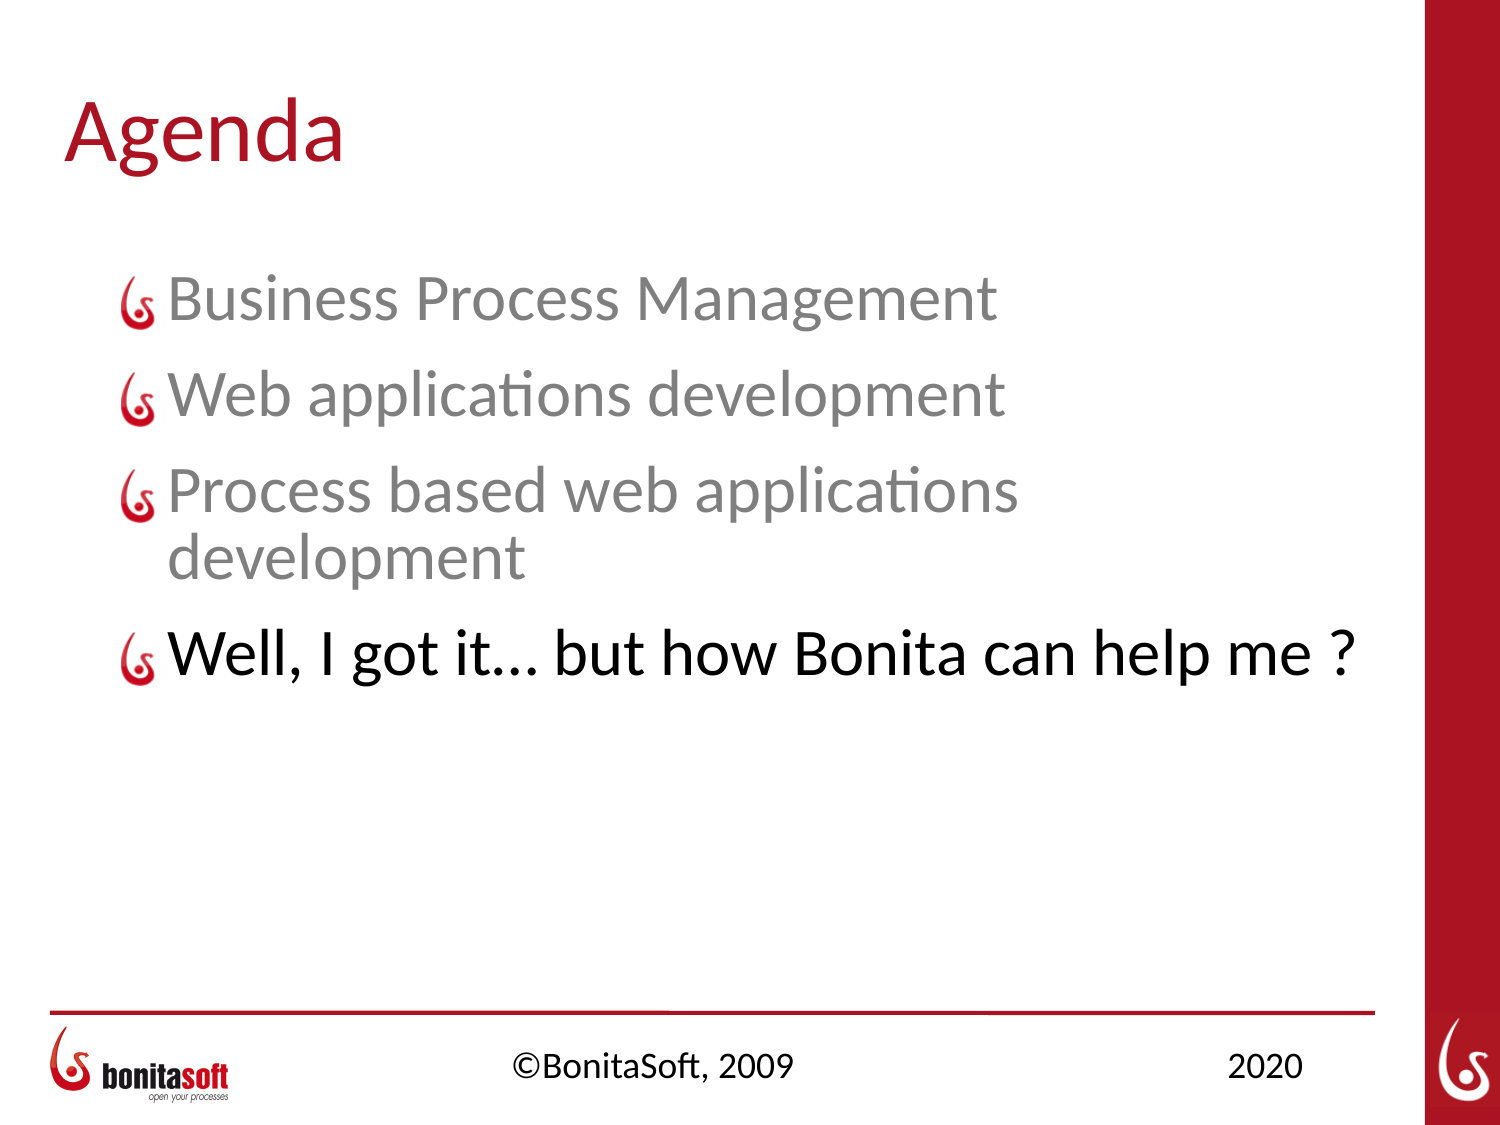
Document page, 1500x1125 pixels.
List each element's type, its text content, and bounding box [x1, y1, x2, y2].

title Agenda [50, 45, 1375, 233]
slide_number <numéro><numéro> [1212, 1042, 1375, 1103]
list Business Process Management Web applications development Process based web applications development Well, I got it… but how Bonita can help me ? [50, 262, 1375, 1005]
footer ©BonitaSoft, 2009 [487, 1042, 1175, 1103]
picture [50, 1026, 228, 1103]
picture [1430, 1012, 1500, 1107]
